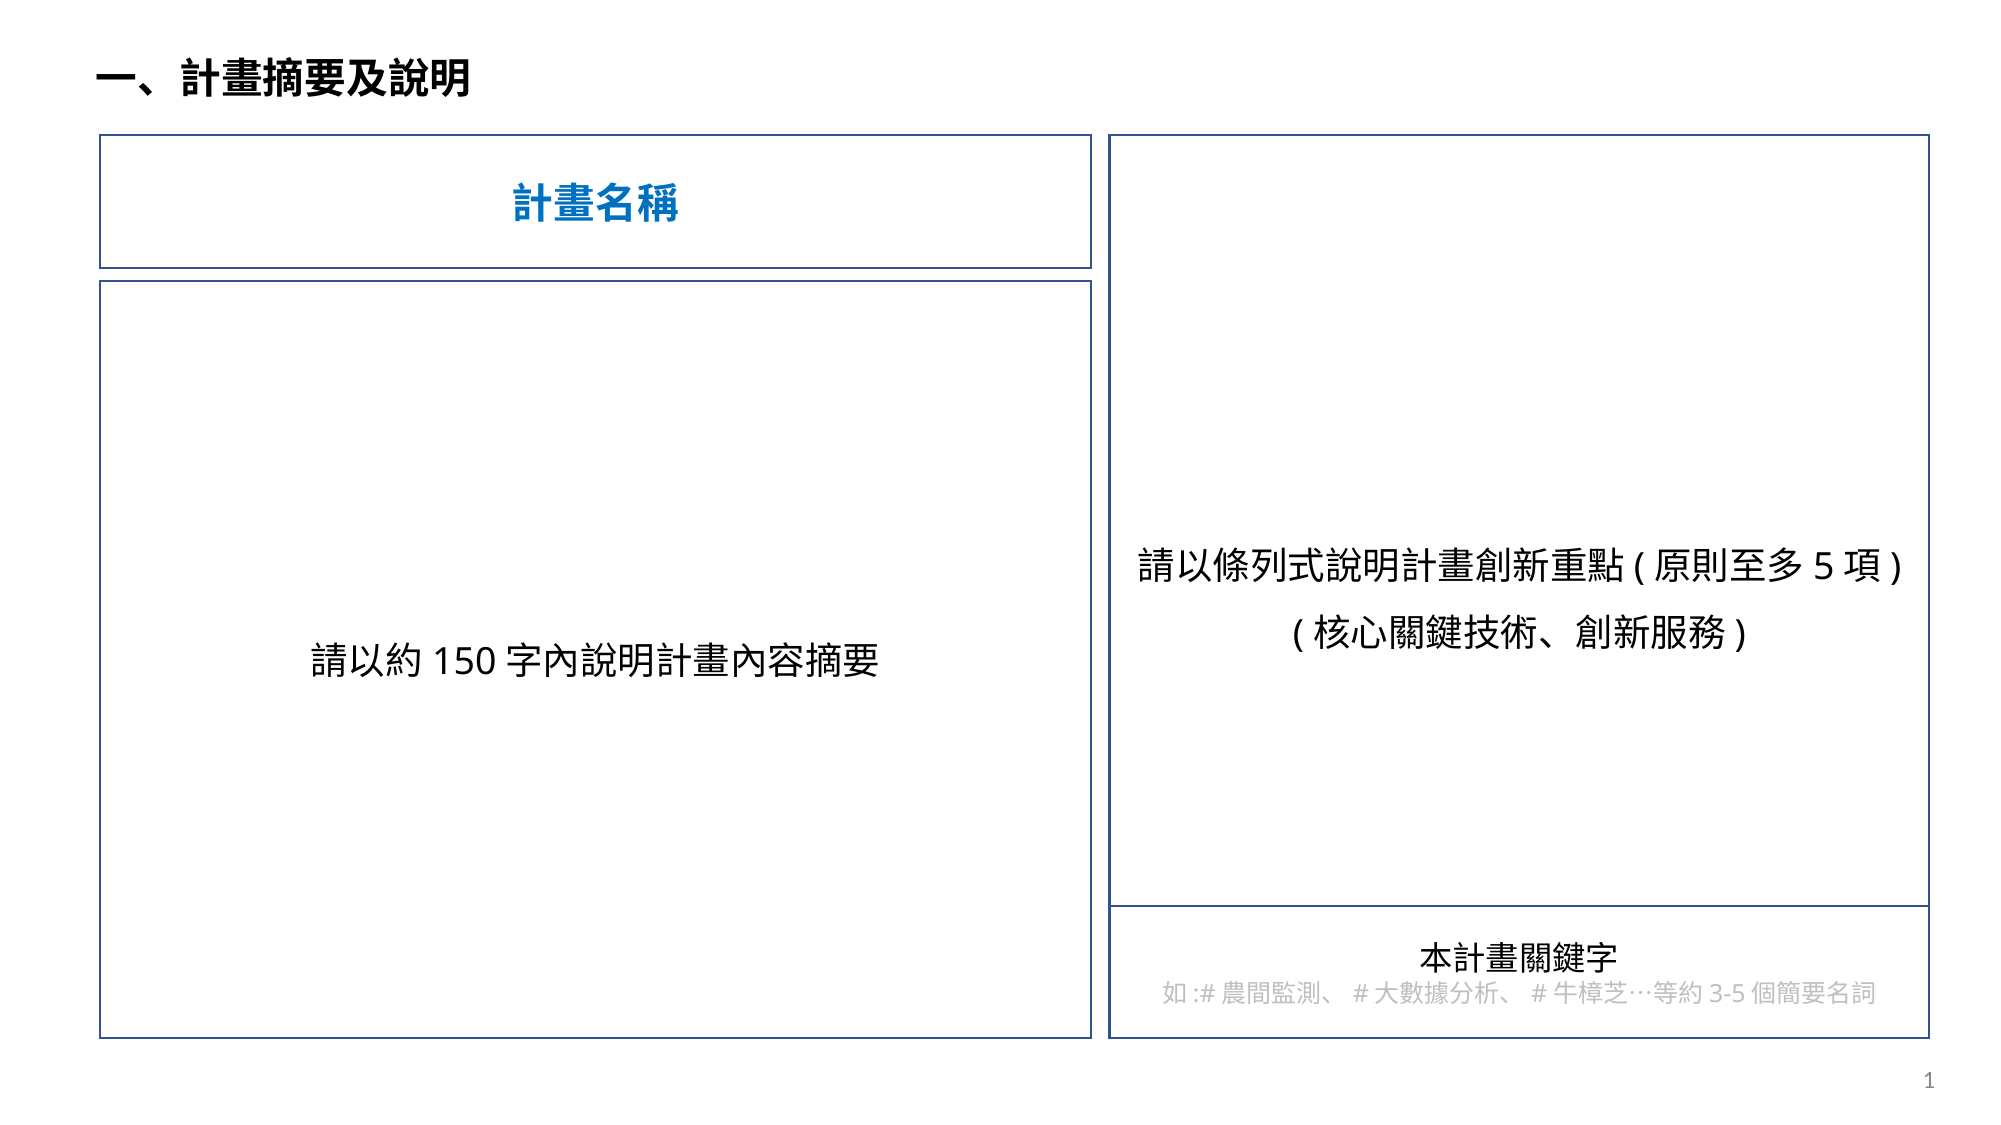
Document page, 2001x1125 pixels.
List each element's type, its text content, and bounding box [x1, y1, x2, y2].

text_box 請以約150字內說明計畫內容摘要 [99, 280, 1091, 1039]
footer 1 [1799, 1048, 2000, 1109]
text_box 請以條列式說明計畫創新重點(原則至多5項) (核心關鍵技術、創新服務) [1109, 135, 1930, 905]
text_box 計畫名稱 [99, 135, 1091, 268]
text_box 本計畫關鍵字 如:#農間監測、#大數據分析、#牛樟芝…等約3-5個簡要名詞 [1109, 905, 1930, 1039]
text_box 一、計畫摘要及說明 [80, 44, 490, 110]
